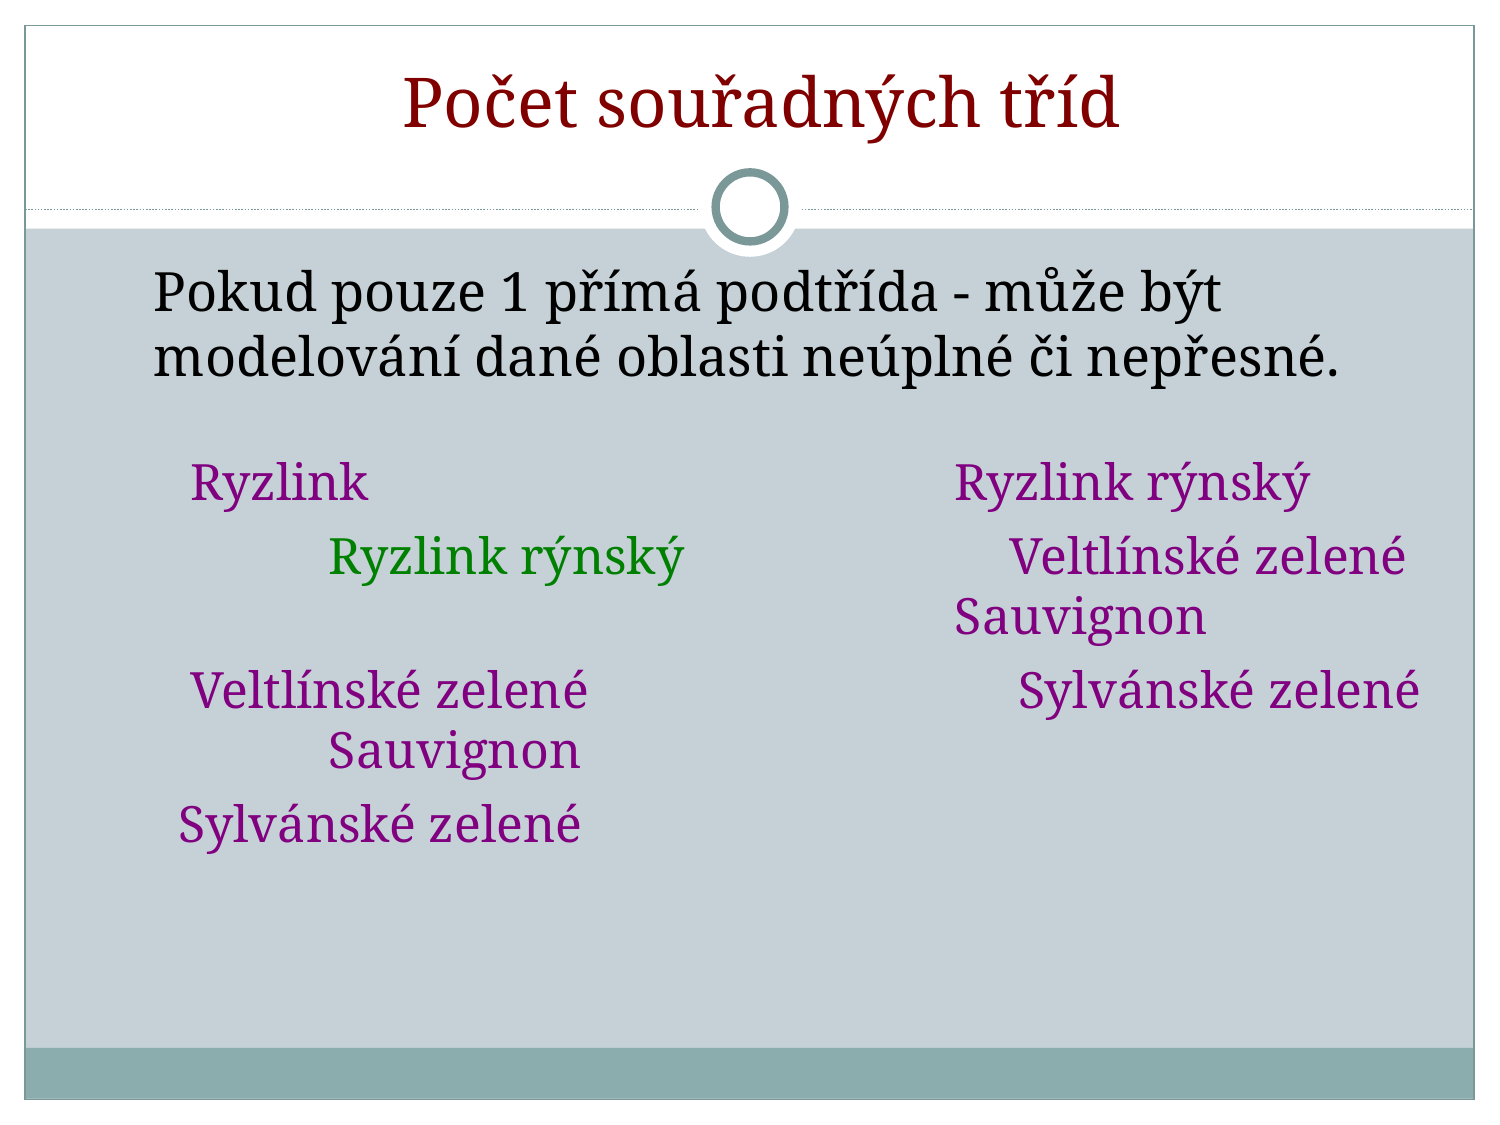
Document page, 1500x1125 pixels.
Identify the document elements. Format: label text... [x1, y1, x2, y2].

list Pokud pouze 1 přímá podtřída - může být modelování dané oblasti neúplné či nepřesné. [49, 249, 1418, 443]
list Ryzlink Ryzlink rýnský Ryzlink rýnský Veltlínské zelené Sauvignon Veltlínské zelené Sylvánské zelené Sauvignon Sylvánské zelené [59, 442, 1447, 1063]
title Počet souřadných tříd [49, 29, 1450, 170]
